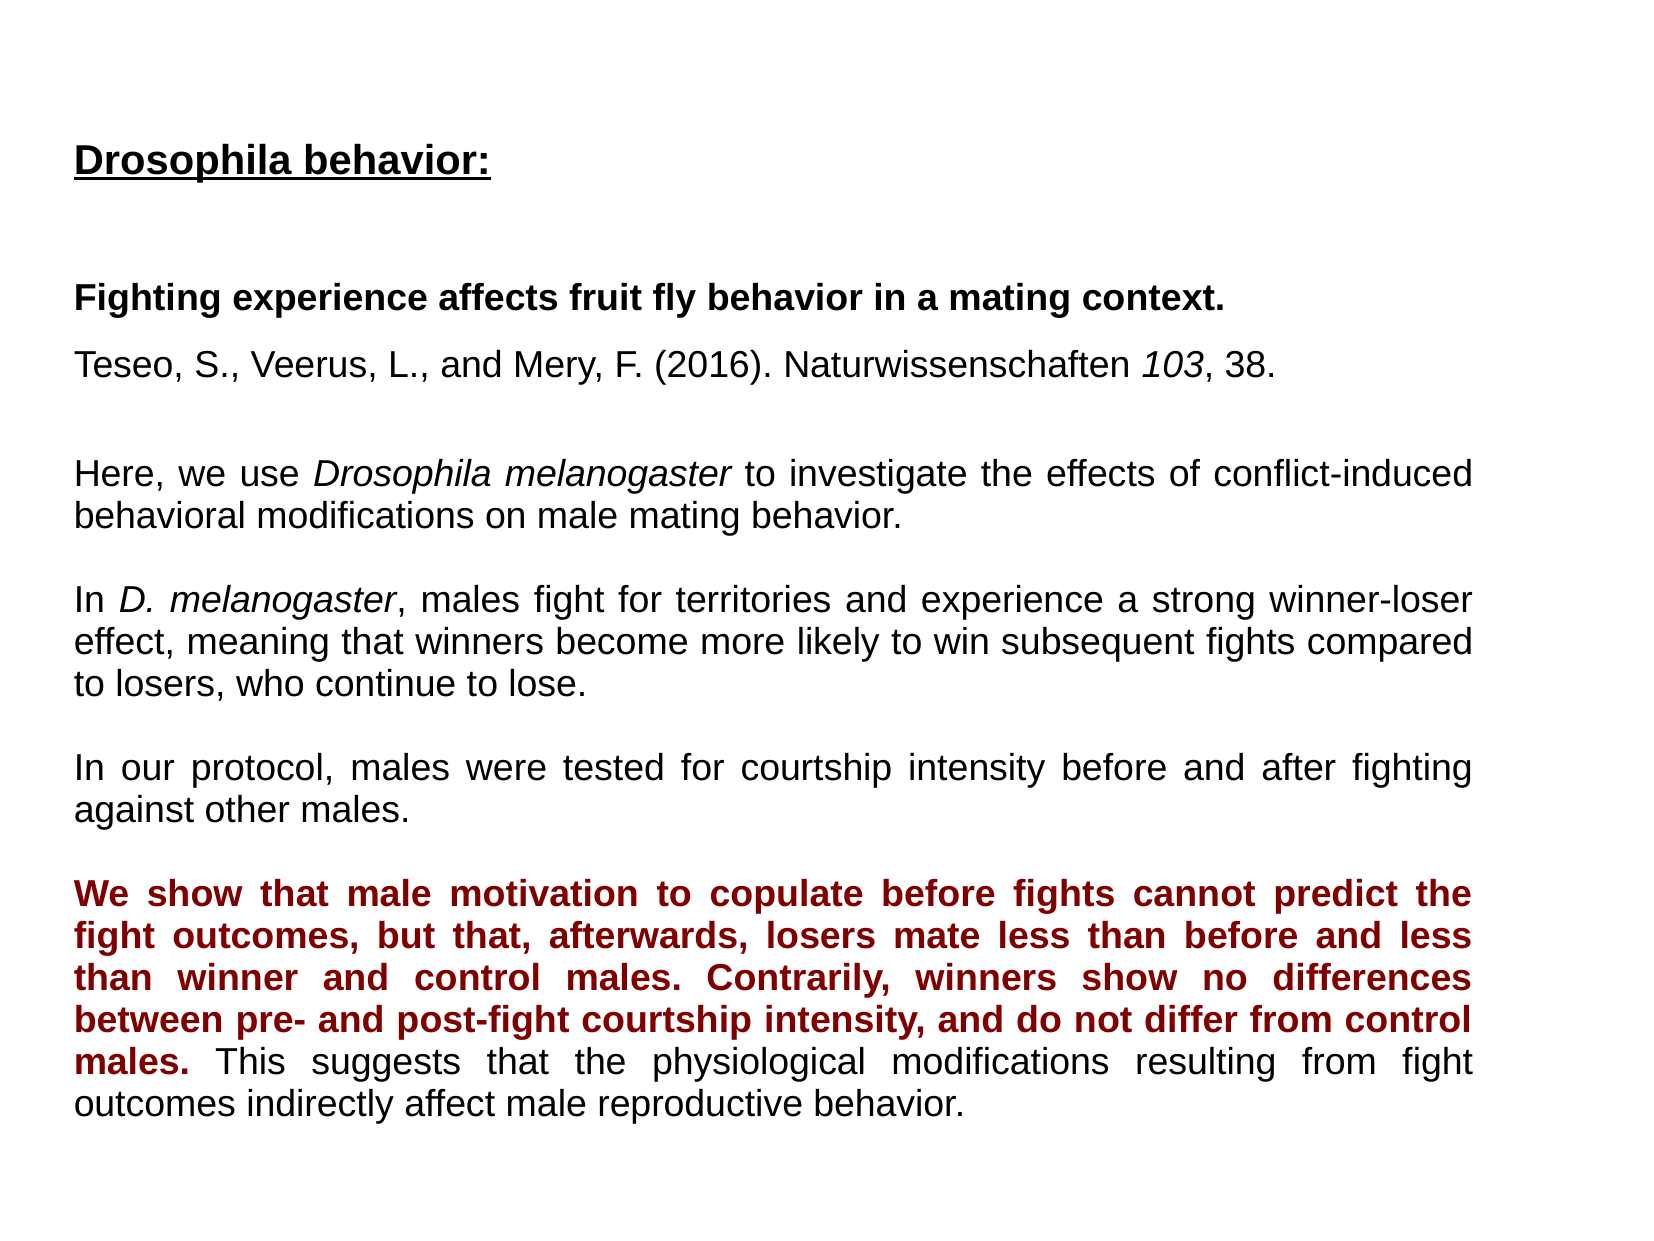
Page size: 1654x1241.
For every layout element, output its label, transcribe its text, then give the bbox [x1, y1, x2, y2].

text_box Drosophila behavior: Fighting experience affects fruit fly behavior in a mating context. Teseo, S., Veerus, L., and Mery, F. (2016). Naturwissenschaften 103, 38. Here, we use Drosophila melanogaster to investigate the effects of conflict-induced behavioral modifications on male mating behavior. In D. melanogaster, males fight for territories and experience a strong winner-loser effect, meaning that winners become more likely to win subsequent fights compared to losers, who continue to lose. In our protocol, males were tested for courtship intensity before and after fighting against other males. We show that male motivation to copulate before fights cannot predict the fight outcomes, but that, afterwards, losers mate less than before and less than winner and control males. Contrarily, winners show no differences between pre- and post-fight courtship intensity, and do not differ from control males. This suggests that the physiological modifications resulting from fight outcomes indirectly affect male reproductive behavior. [59, 129, 1489, 1134]
